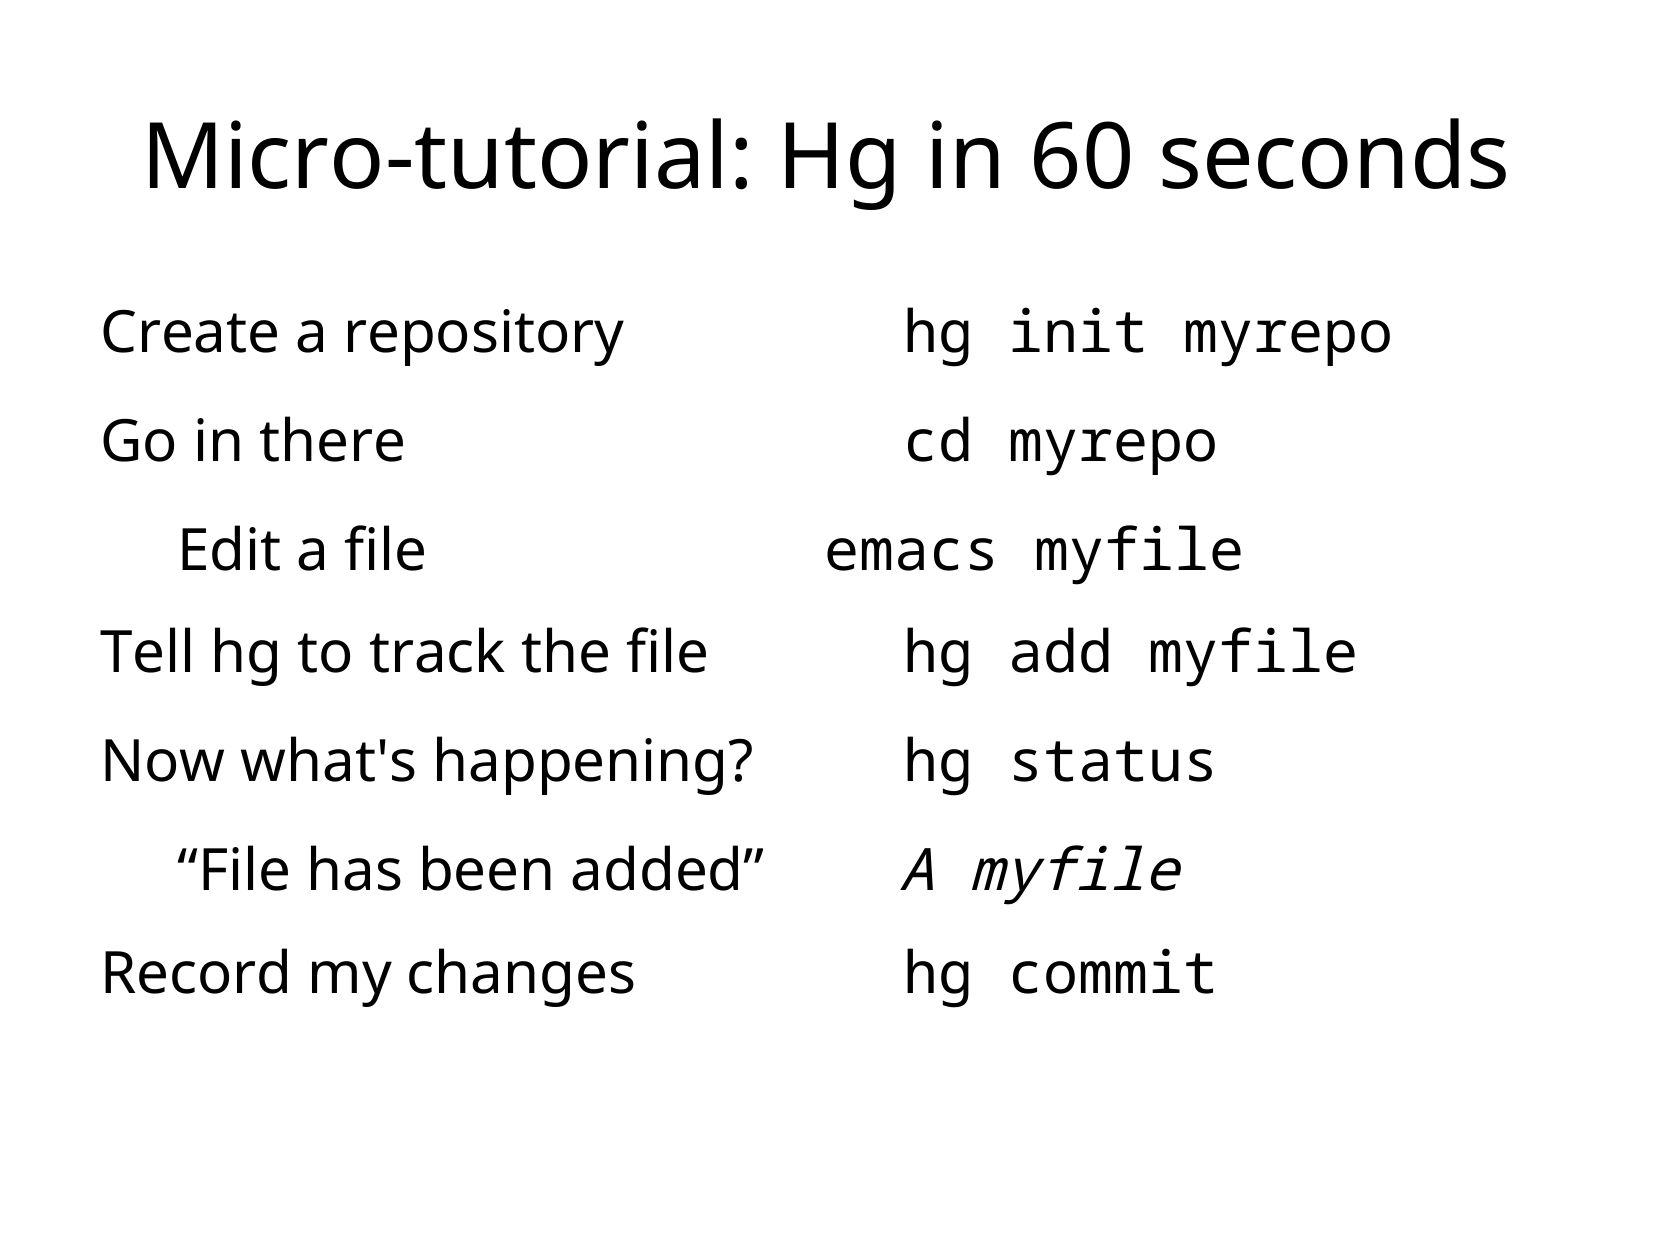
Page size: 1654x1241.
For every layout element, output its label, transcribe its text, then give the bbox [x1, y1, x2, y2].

list Create a repository hg init myrepo Go in there cd myrepo Edit a file emacs myfile Tell hg to track the file hg add myfile Now what's happening? hg status “File has been added” A myfile Record my changes hg commit [82, 290, 1571, 1109]
title Micro-tutorial: Hg in 60 seconds [82, 49, 1571, 257]
